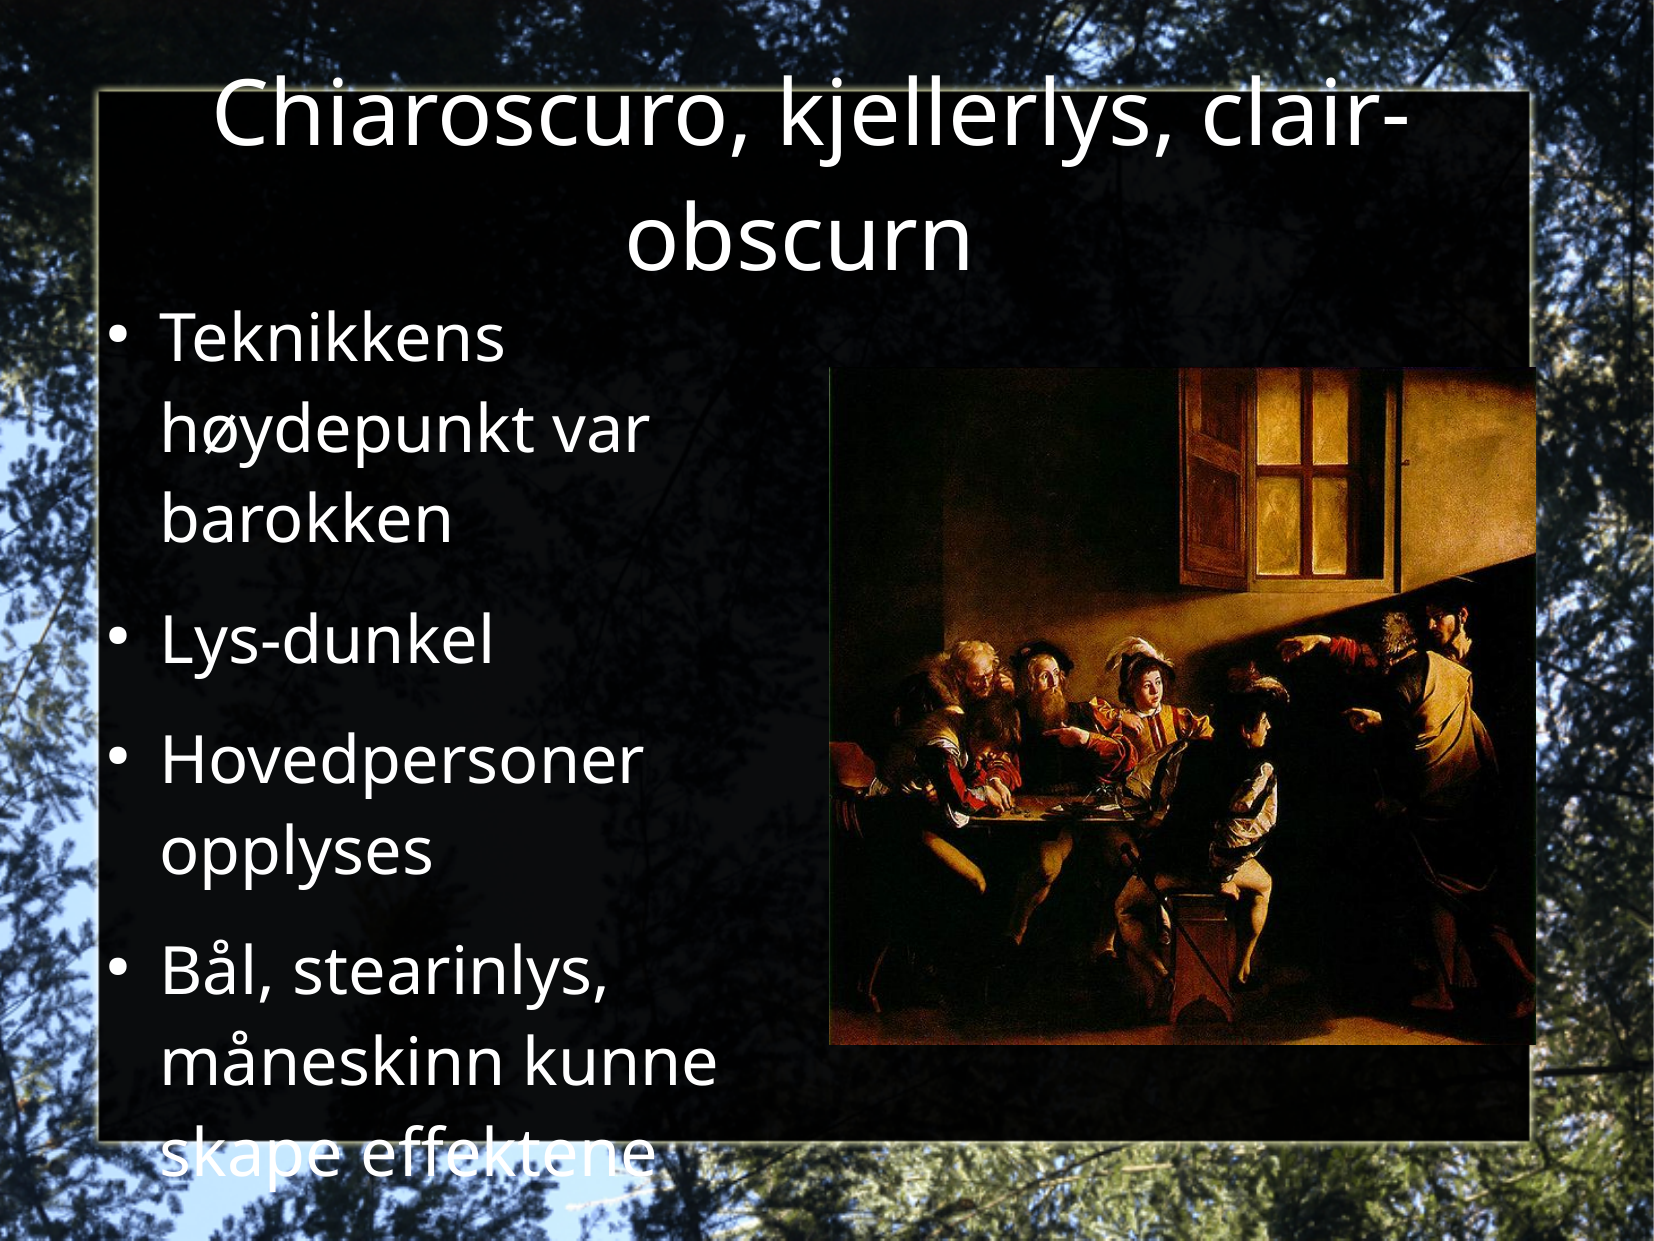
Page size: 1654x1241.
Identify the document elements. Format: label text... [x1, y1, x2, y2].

title Chiaroscuro, kjellerlys, clair-obscurn [88, 88, 1536, 257]
list Teknikkens høydepunkt var barokken Lys-dunkel Hovedpersoner opplyses Bål, stearinlys, måneskinn kunne skape effektene Bilde: Carravagio, Matteus kallelse [88, 290, 795, 1123]
picture [0, 0, 1654, 1241]
